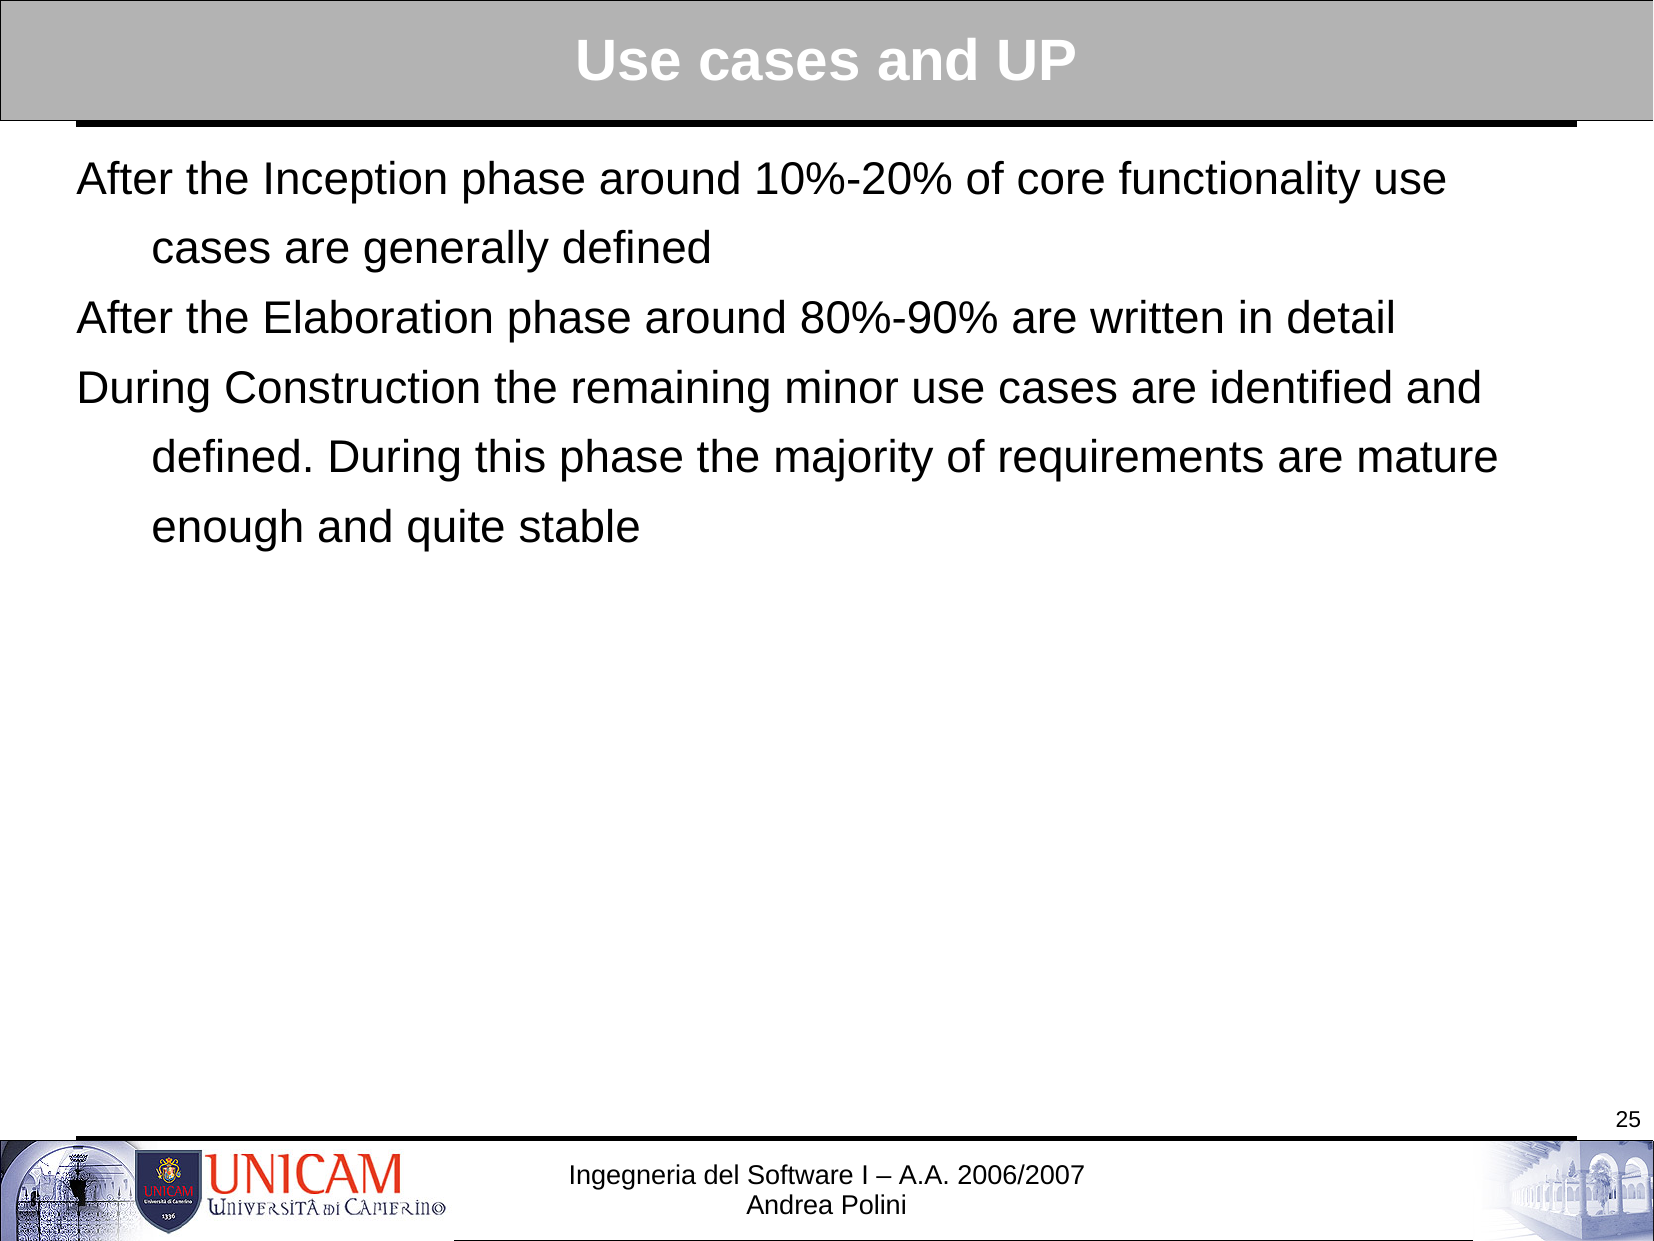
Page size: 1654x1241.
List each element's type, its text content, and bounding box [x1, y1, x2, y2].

picture [1473, 1141, 1654, 1241]
list After the Inception phase around 10%-20% of core functionality use cases are generally defined After the Elaboration phase around 80%-90% are written in detail During Construction the remaining minor use cases are identified and defined. During this phase the majority of requirements are mature enough and quite stable [76, 152, 1577, 671]
picture [0, 1141, 454, 1241]
title Use cases and UP [0, 0, 1653, 121]
